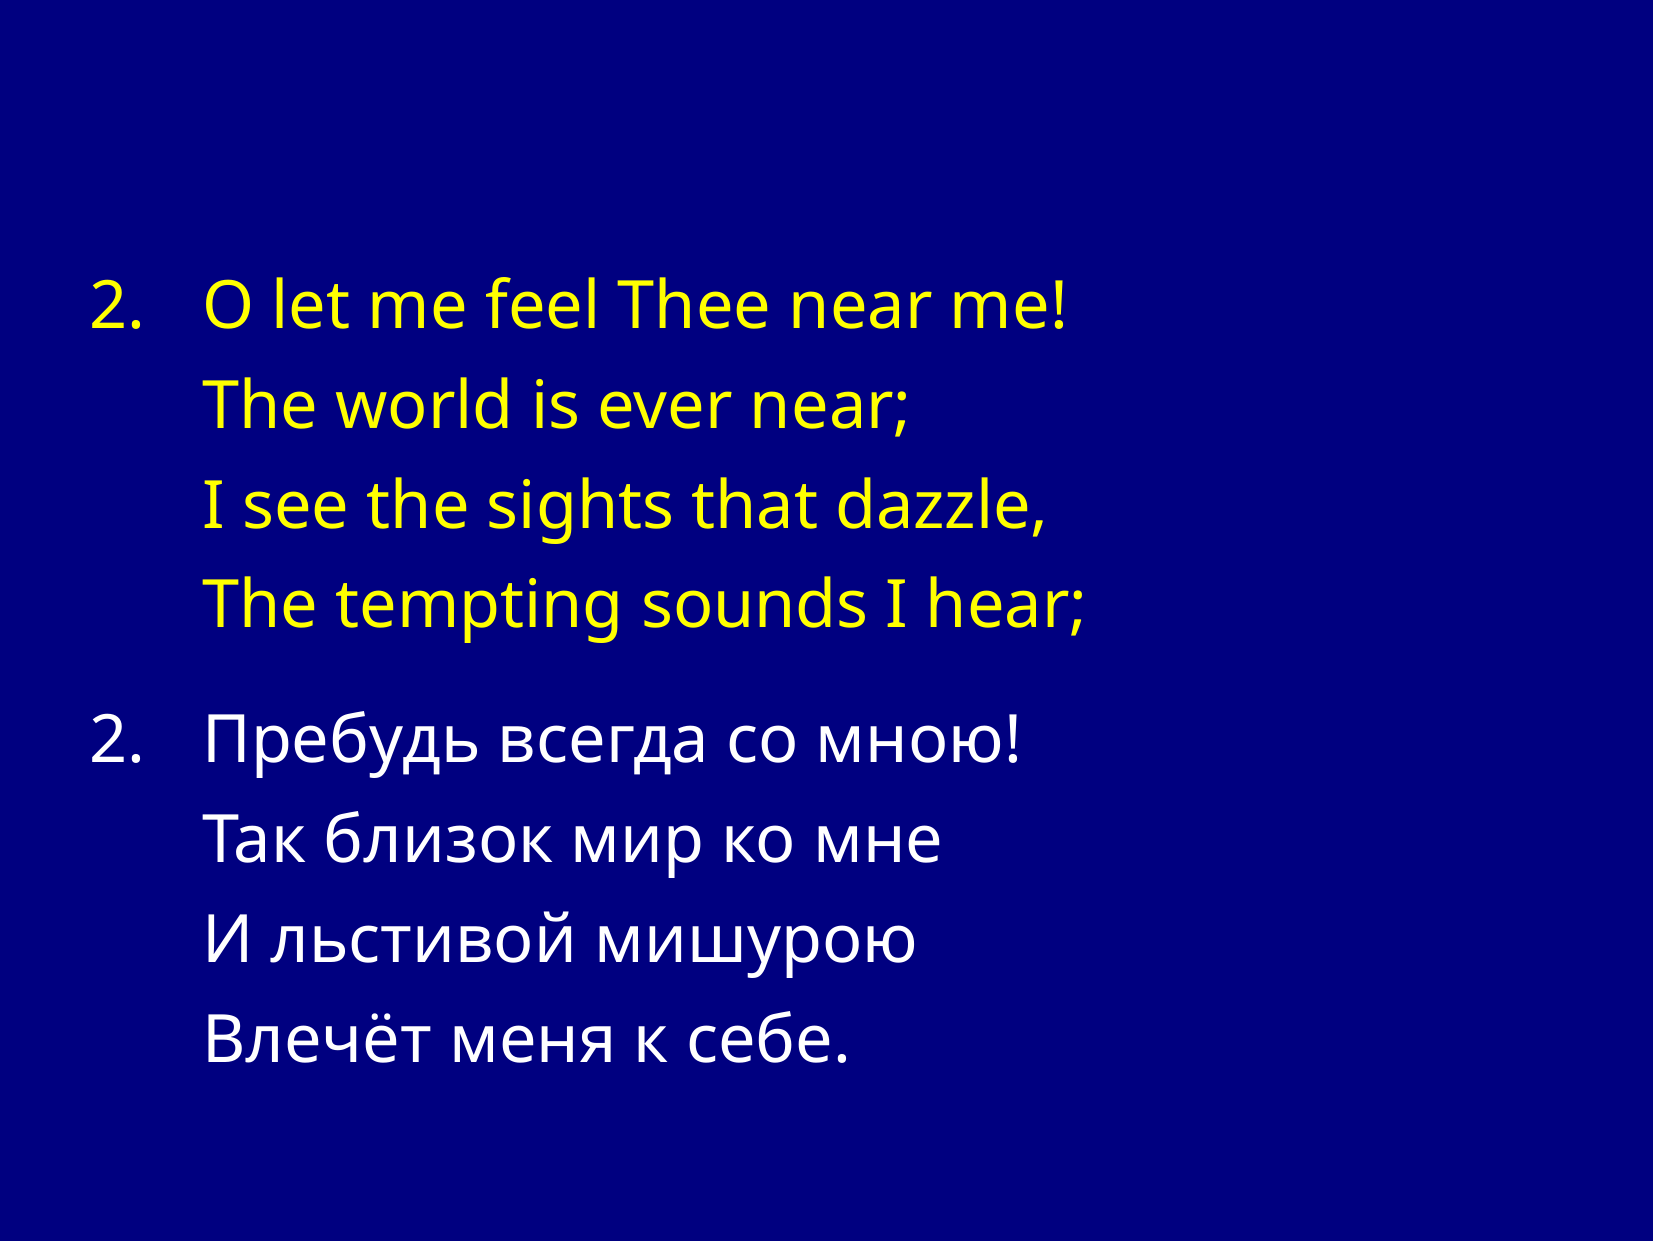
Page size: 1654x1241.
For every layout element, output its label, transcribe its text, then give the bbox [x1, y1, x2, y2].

text_box 2. Пребудь всегда со мною! Так близок мир ко мне И льстивой мишурою Влечёт меня к себе. [75, 675, 1576, 1163]
text_box 2. O let me feel Thee near me! The world is ever near; I see the sights that dazzle, The tempting sounds I hear; [75, 150, 1576, 638]
